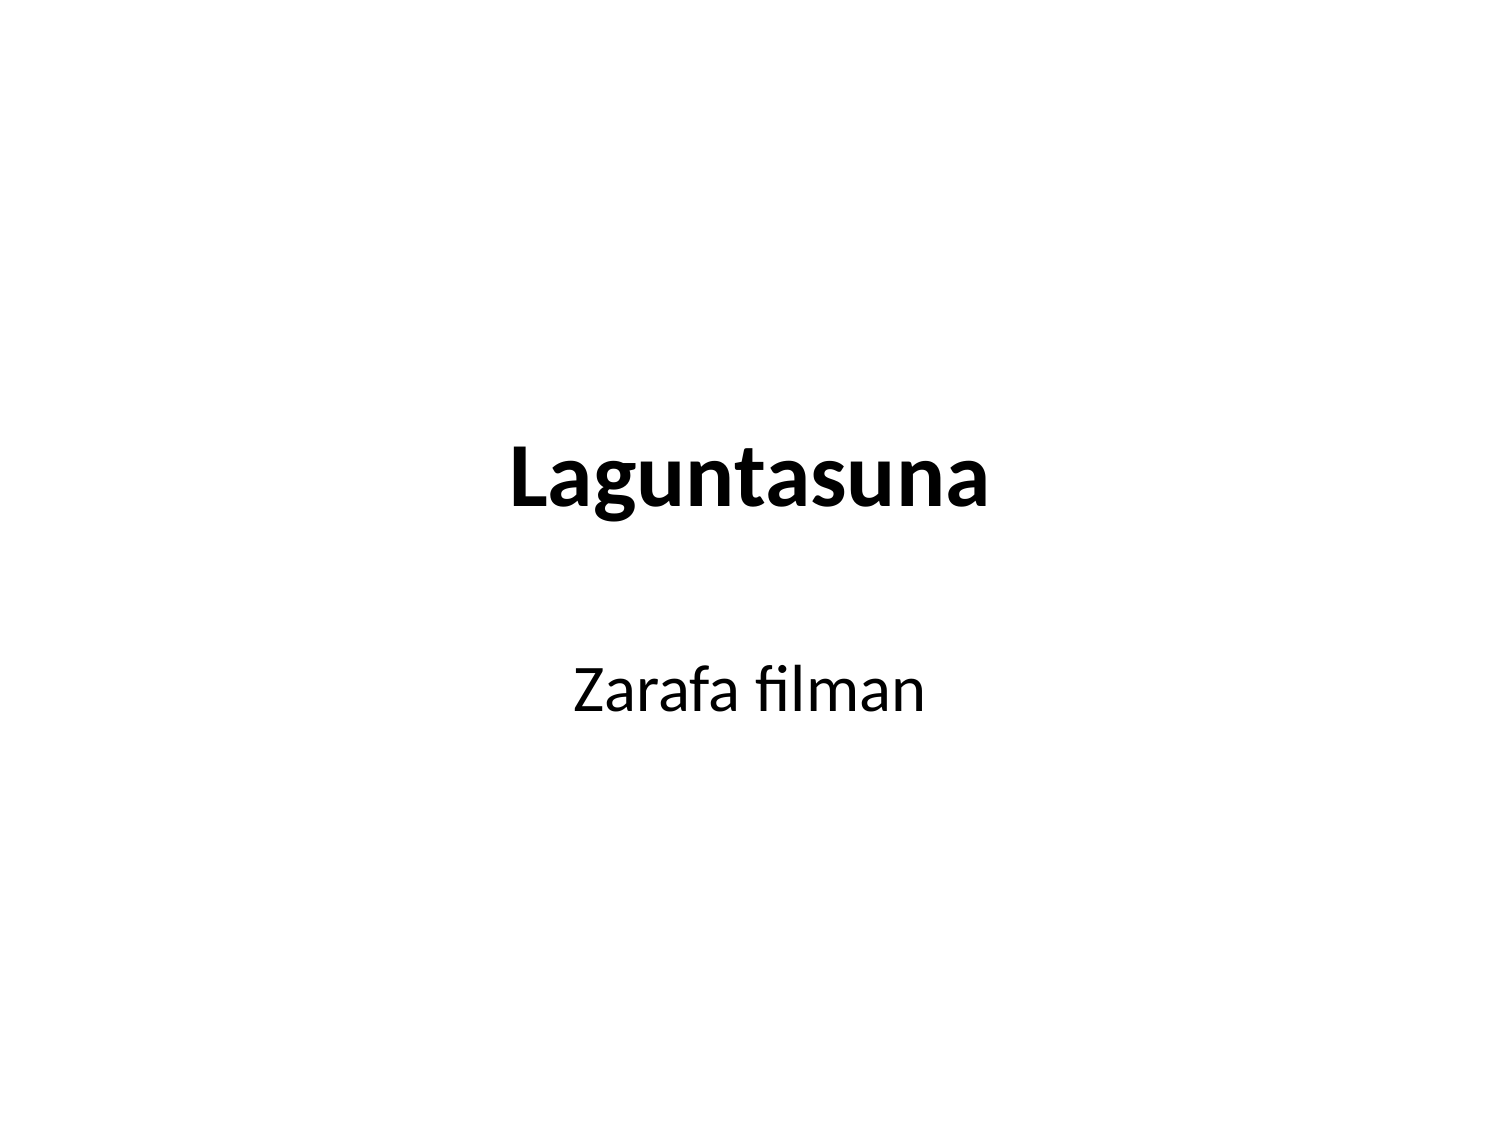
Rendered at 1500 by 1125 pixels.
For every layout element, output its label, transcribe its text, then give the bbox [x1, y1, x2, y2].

title Laguntasuna [112, 349, 1388, 591]
subtitle Zarafa filman [225, 637, 1275, 925]
